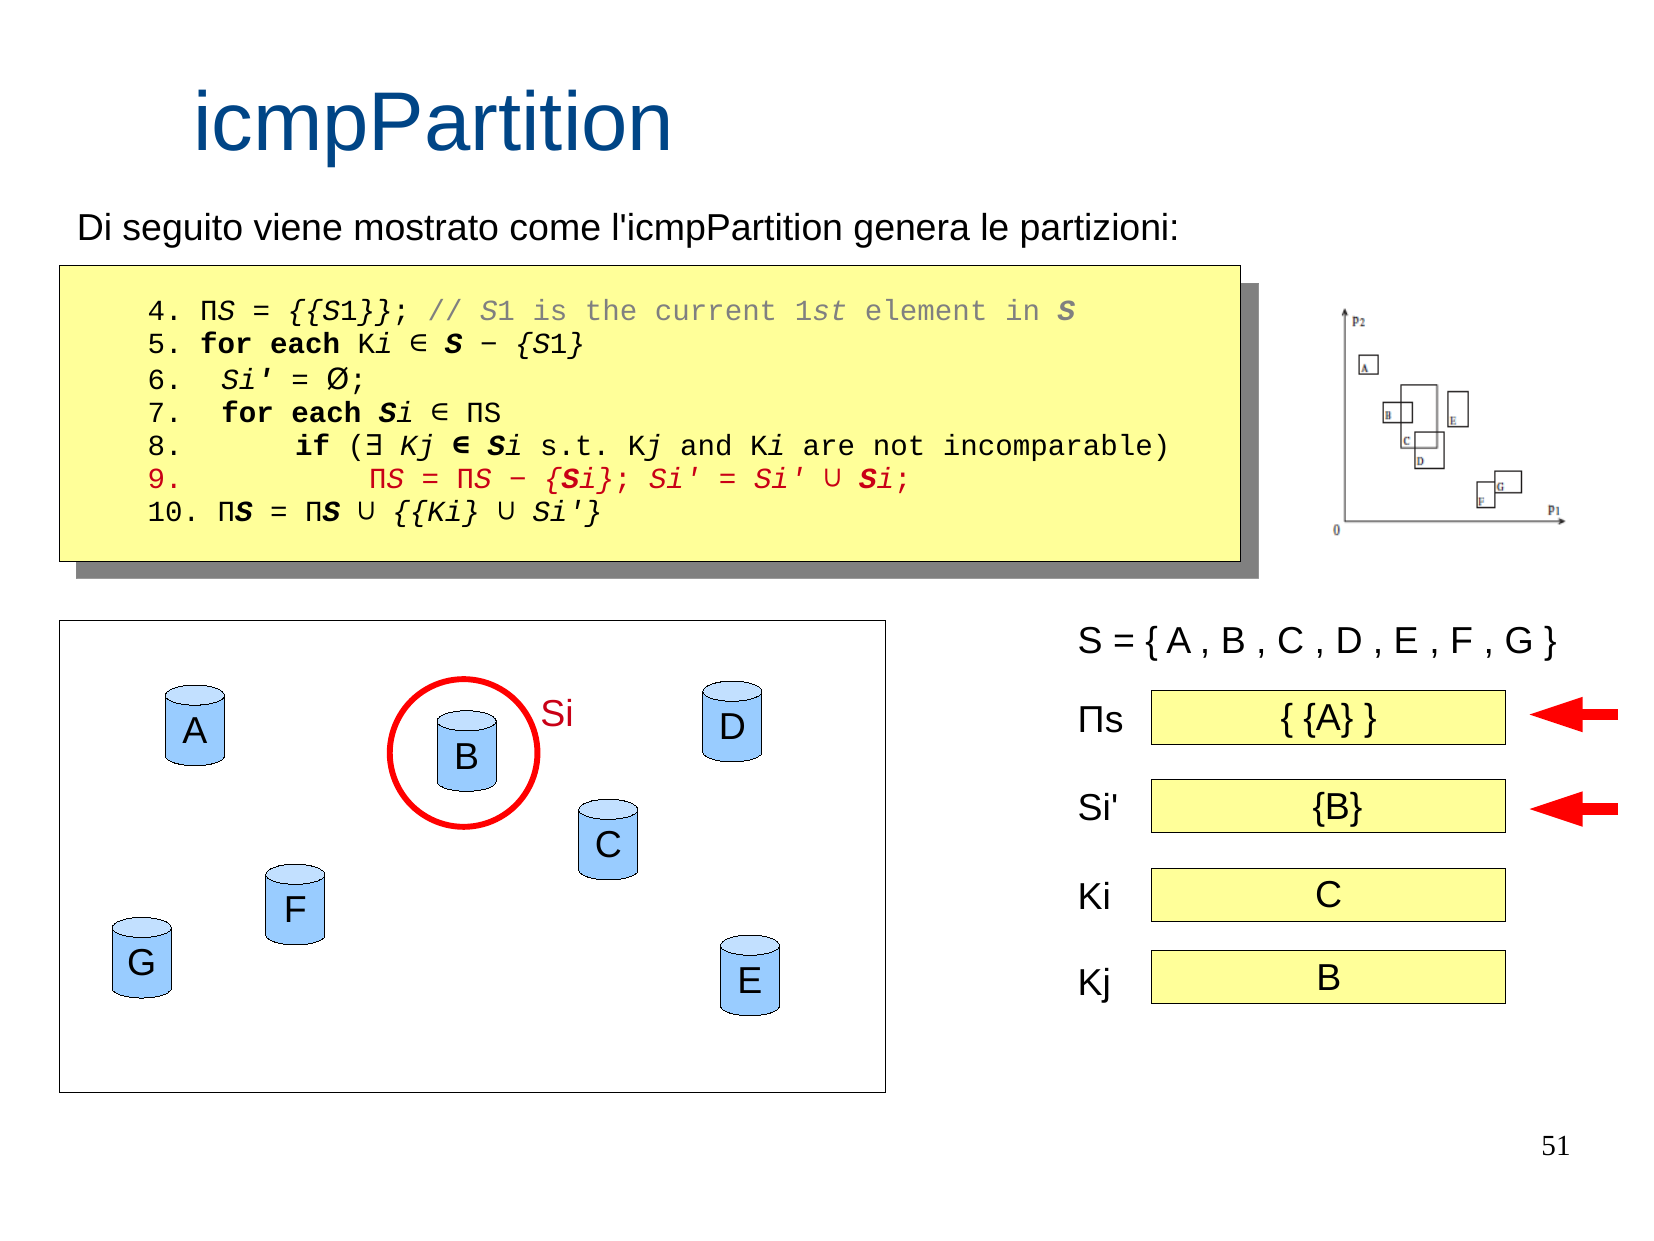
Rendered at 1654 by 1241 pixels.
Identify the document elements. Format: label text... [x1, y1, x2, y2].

text_box S = { A , B , C , D , E , F , G } [1062, 611, 1571, 669]
text_box F [265, 876, 325, 945]
title icmpPartition [193, 33, 1567, 210]
text_box A [165, 697, 225, 766]
text_box Πs [1062, 690, 1152, 748]
list Di seguito viene mostrato come l'icmpPartition genera le partizioni: [59, 206, 1388, 254]
text_box Si' [1062, 779, 1152, 837]
text_box B [437, 722, 497, 792]
text_box Si [525, 685, 615, 742]
text_box { {A} } [1151, 690, 1506, 745]
picture [1299, 290, 1625, 562]
text_box E [720, 947, 780, 1016]
text_box Ki [1062, 868, 1152, 925]
text_box C [578, 811, 638, 880]
text_box 4. ΠS = {{S1}}; // S1 is the current 1st element in S 5. for each Ki ∈ S − {S1} 6. Si' = Ø; 7. for each Si ∈ ΠS 8. if (∃ Kj ∈ Si s.t. Kj and Ki are not incomparable) 9. ΠS = ΠS − {Si}; Si' = Si' ∪ Si; 10. ΠS = ΠS ∪ {{Ki} ∪ Si'} [59, 265, 1241, 562]
text_box D [702, 692, 762, 762]
text_box C [1151, 868, 1506, 922]
text_box B [1151, 950, 1506, 1004]
text_box [389, 679, 538, 827]
text_box Kj [1062, 954, 1152, 1012]
text_box G [112, 929, 172, 999]
text_box {B} [1151, 779, 1506, 833]
